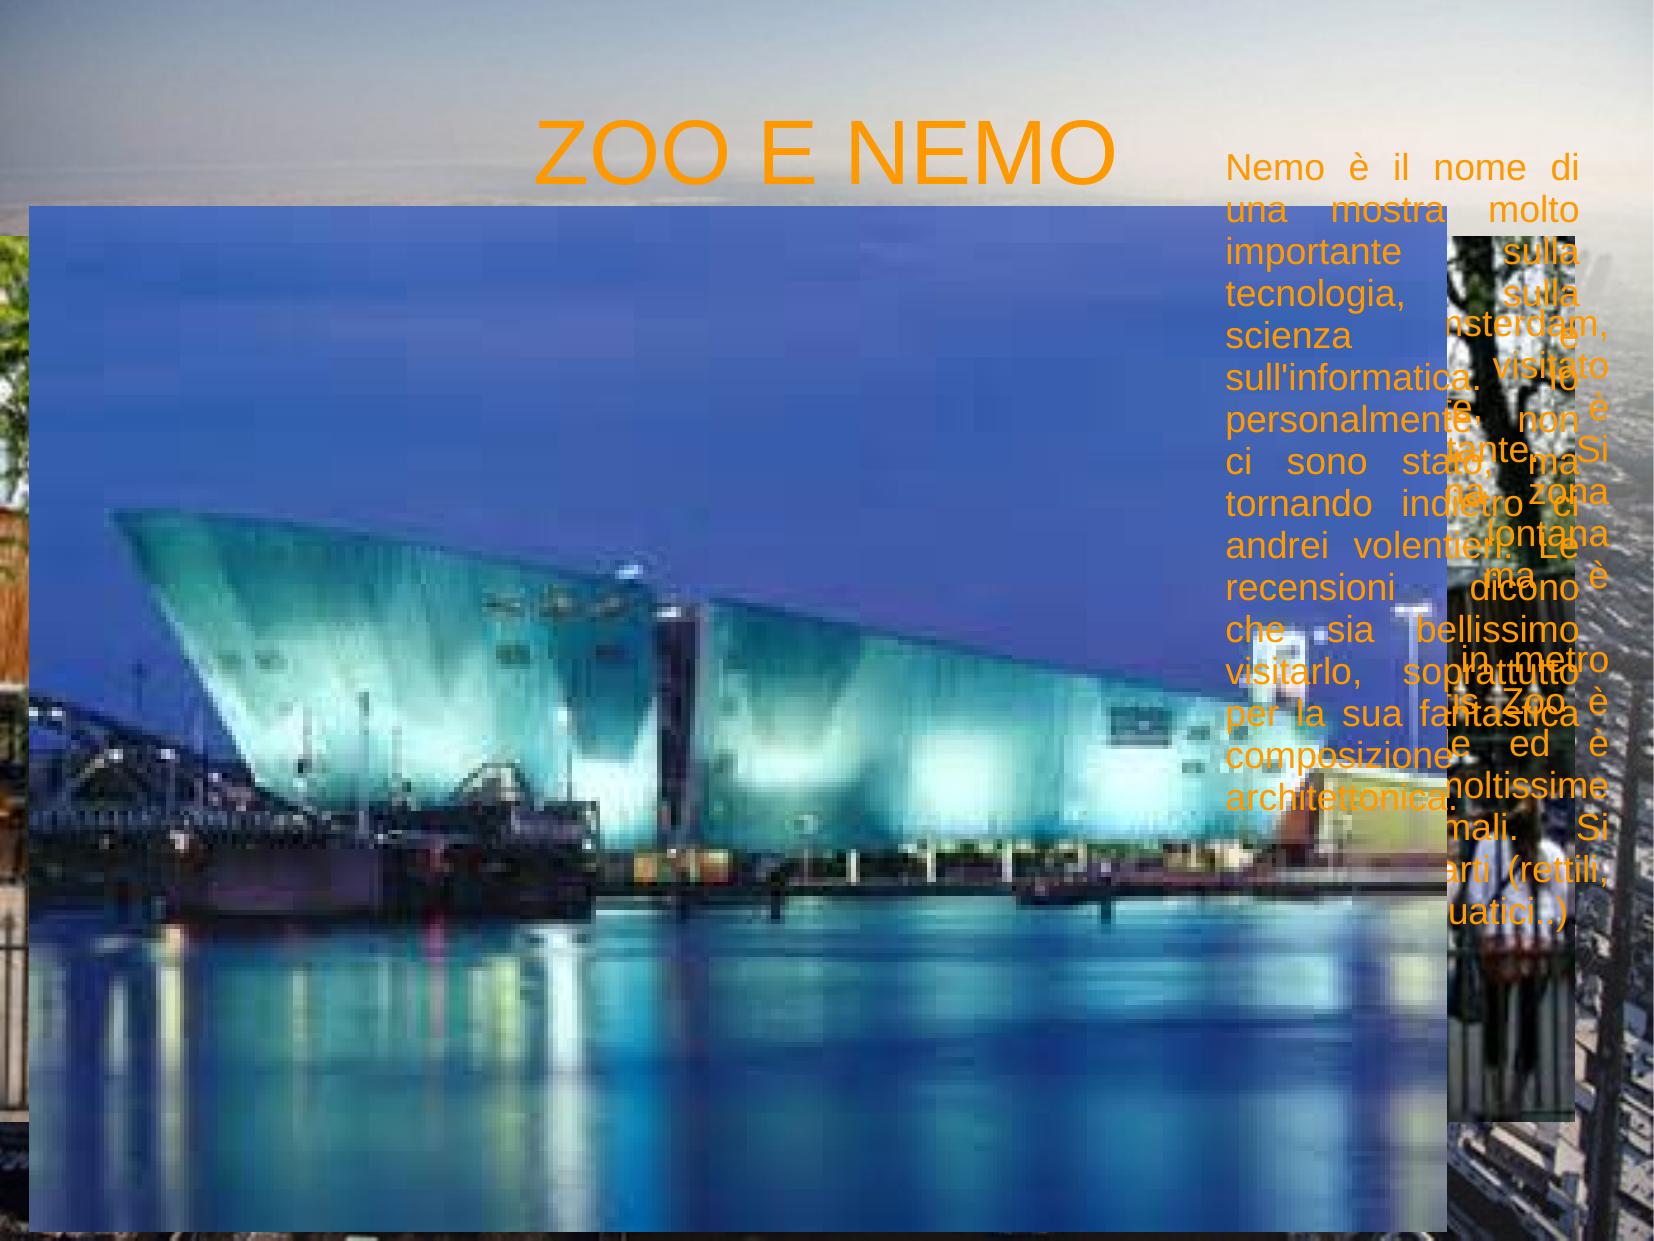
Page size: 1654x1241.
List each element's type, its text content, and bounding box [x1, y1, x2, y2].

picture [0, 0, 1654, 1241]
text_box Lo Zoo di Amsterdam, che ho visitato personalmente, è molto importante. Si trova in una zona abbastanza lontana dal centro ma è facilmente raggiungibile in metro o tram. L'Artis Zoo è molto grande ed è fornito di moltissime specie animali. Si divide in reparti (rettili, carnivori, acquatici..). [1447, 295, 1625, 983]
text_box Nemo è il nome di una mostra molto importante sulla tecnologia, sulla scienza e sull'informatica. Io personalmente non ci sono stato, ma tornando indietro ci andrei volentieri. Le recensioni dicono che sia bellissimo visitarlo, soprattutto per la sua fantastica composizione architettonica. [1210, 139, 1595, 827]
title ZOO E NEMO [82, 49, 1571, 206]
